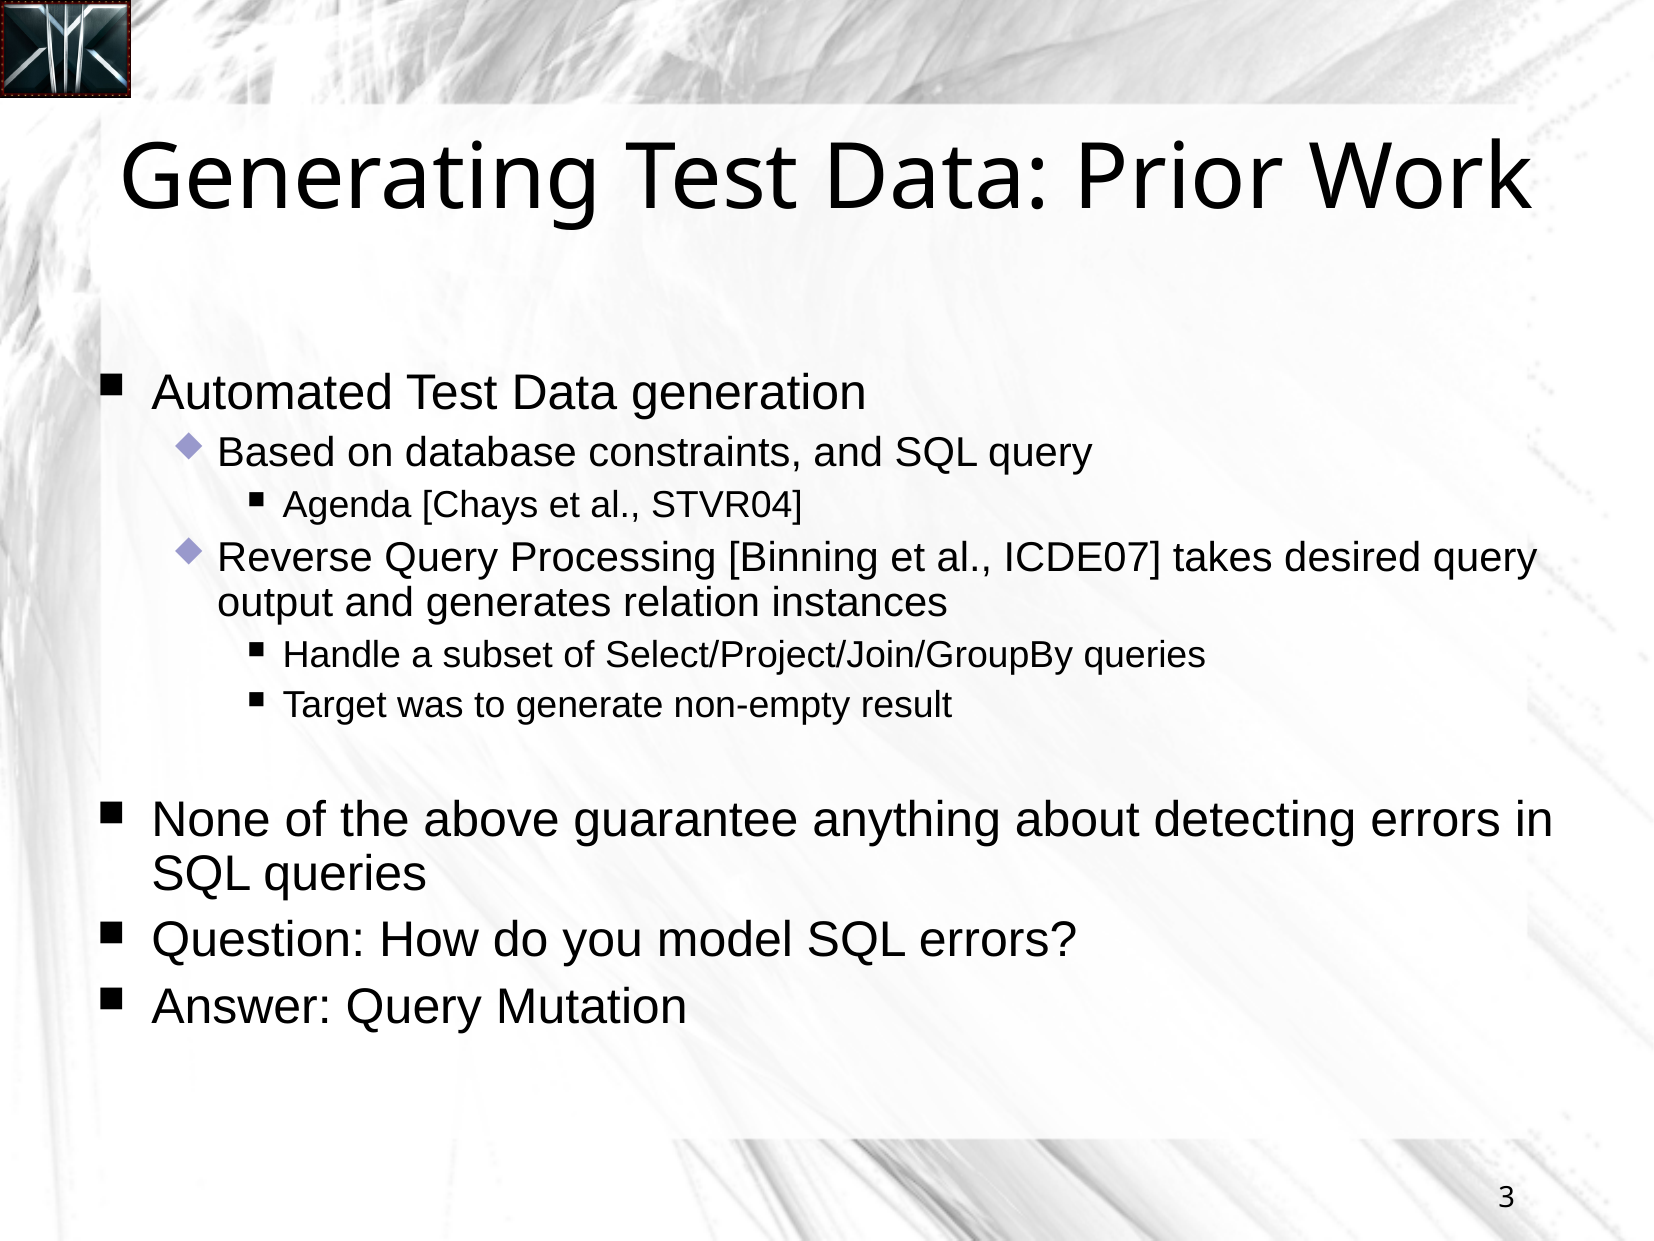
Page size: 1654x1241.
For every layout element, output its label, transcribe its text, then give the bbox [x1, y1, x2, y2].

picture [0, 0, 1654, 1241]
text_box <number> [1483, 1171, 1617, 1222]
title Generating Test Data: Prior Work [82, 42, 1571, 302]
list Automated Test Data generation Based on database constraints, and SQL query Agenda [Chays et al., STVR04] Reverse Query Processing [Binning et al., ICDE07] takes desired query output and generates relation instances Handle a subset of Select/Project/Join/GroupBy queries Target was to generate non-empty result None of the above guarantee anything about detecting errors in SQL queries Question: How do you model SQL errors? Answer: Query Mutation [82, 358, 1571, 1186]
